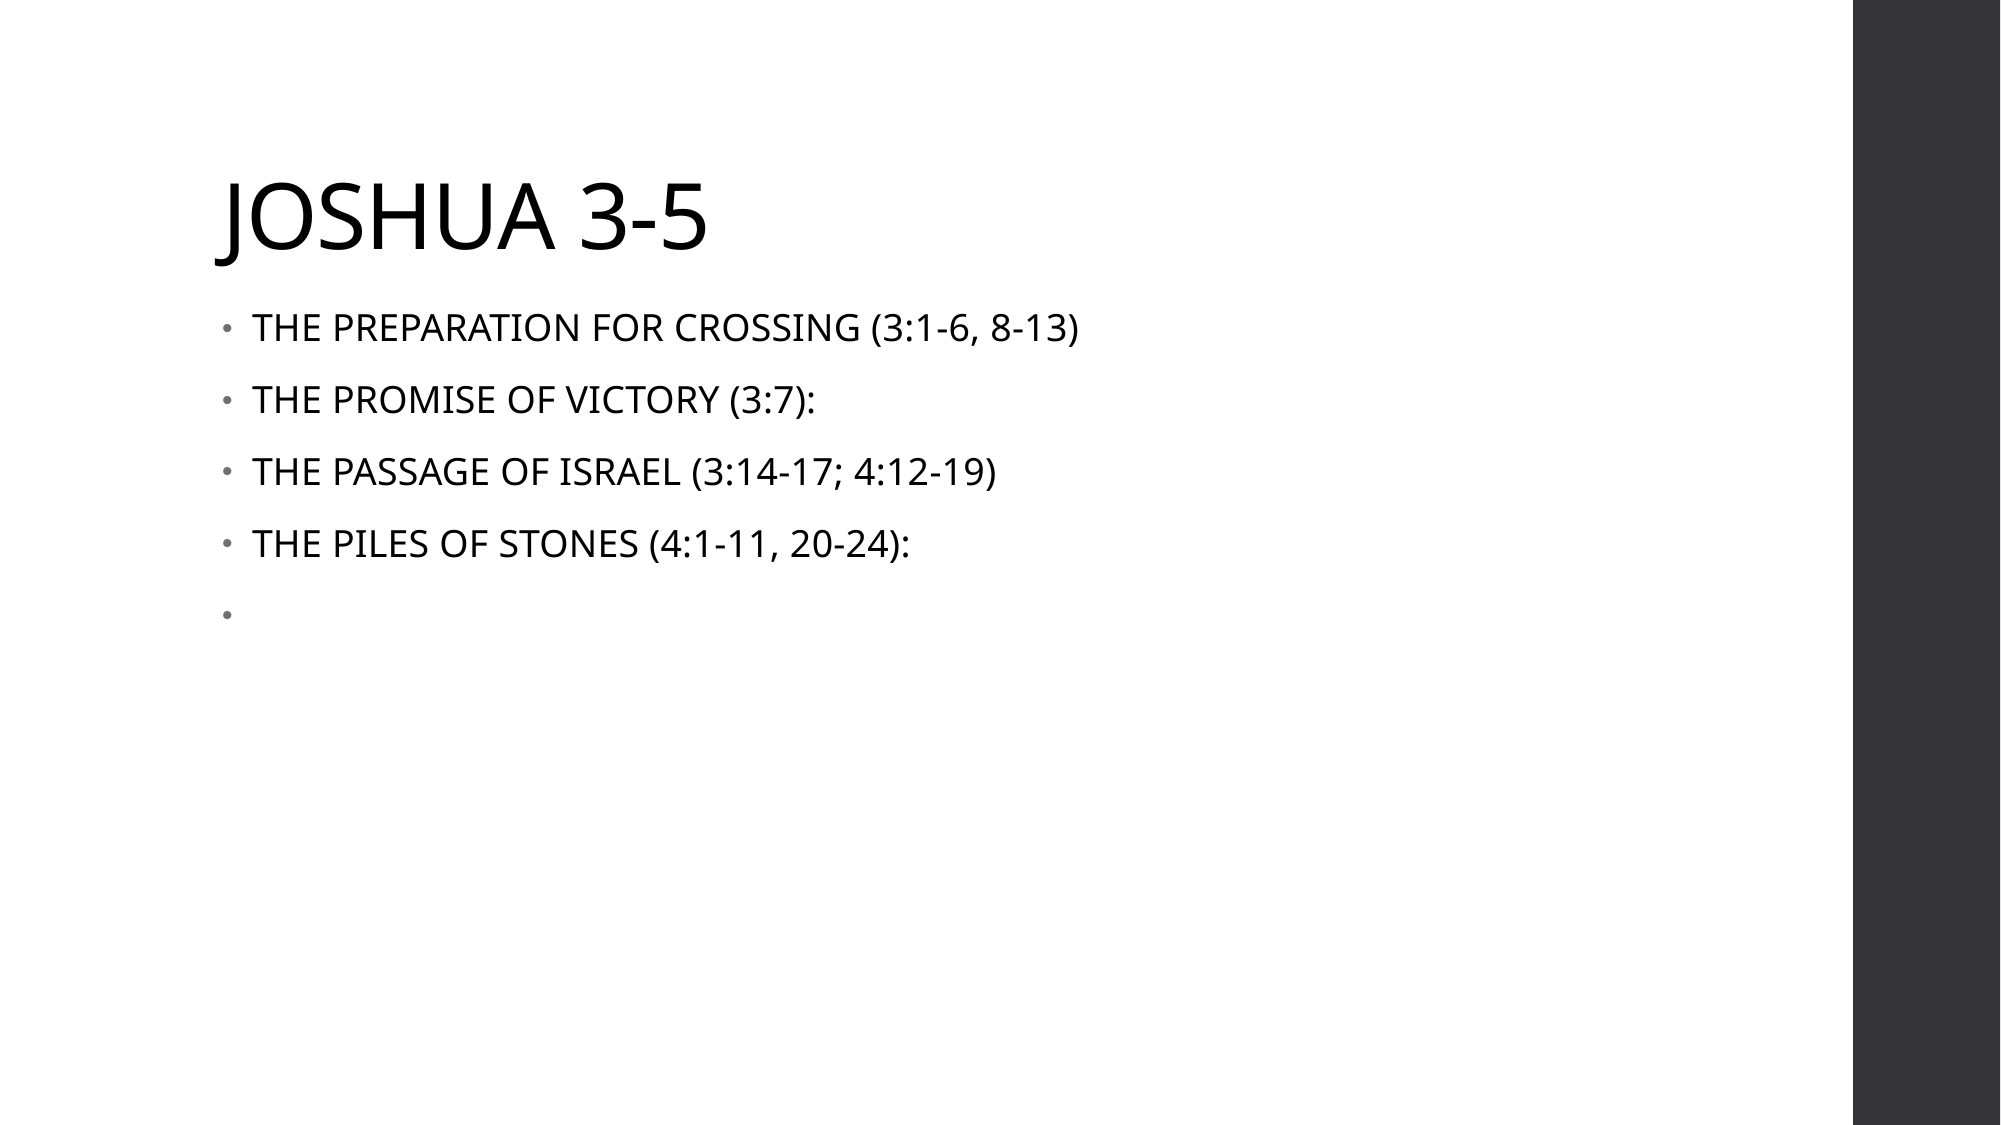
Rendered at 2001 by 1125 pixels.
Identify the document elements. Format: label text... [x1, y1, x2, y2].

title JOSHUA 3-5 [206, 60, 1797, 278]
list THE PREPARATION FOR CROSSING (3:1-6, 8-13) THE PROMISE OF VICTORY (3:7): THE PASSAGE OF ISRAEL (3:14-17; 4:12-19) THE PILES OF STONES (4:1-11, 20-24): [206, 299, 1617, 1014]
